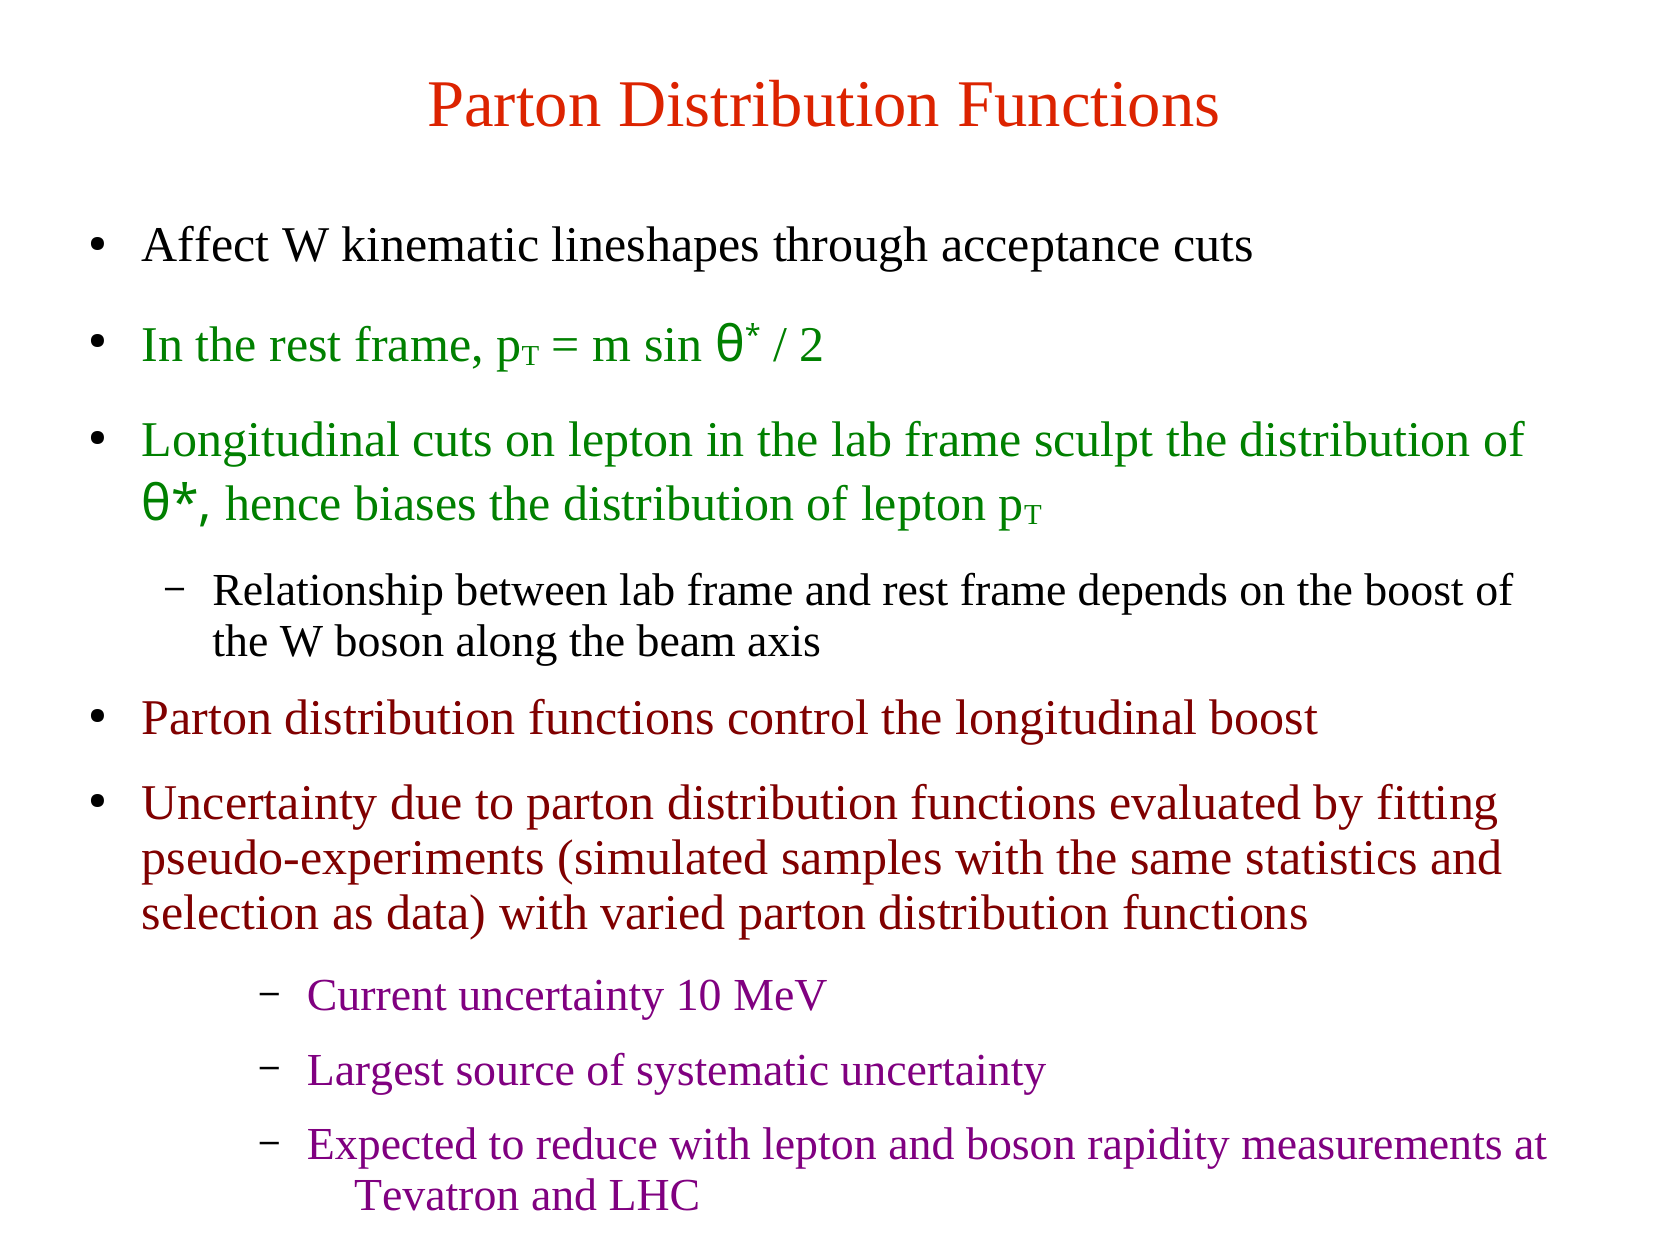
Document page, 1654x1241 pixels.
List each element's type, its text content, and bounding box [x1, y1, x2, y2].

list Affect W kinematic lineshapes through acceptance cuts In the rest frame, pT = m sin θ* / 2 Longitudinal cuts on lepton in the lab frame sculpt the distribution of θ*, hence biases the distribution of lepton pT Relationship between lab frame and rest frame depends on the boost of the W boson along the beam axis Parton distribution functions control the longitudinal boost Uncertainty due to parton distribution functions evaluated by fitting pseudo-experiments (simulated samples with the same statistics and selection as data) with varied parton distribution functions Current uncertainty 10 MeV Largest source of systematic uncertainty Expected to reduce with lepton and boson rapidity measurements at Tevatron and LHC [70, 217, 1571, 1236]
title Parton Distribution Functions [286, 43, 1363, 166]
